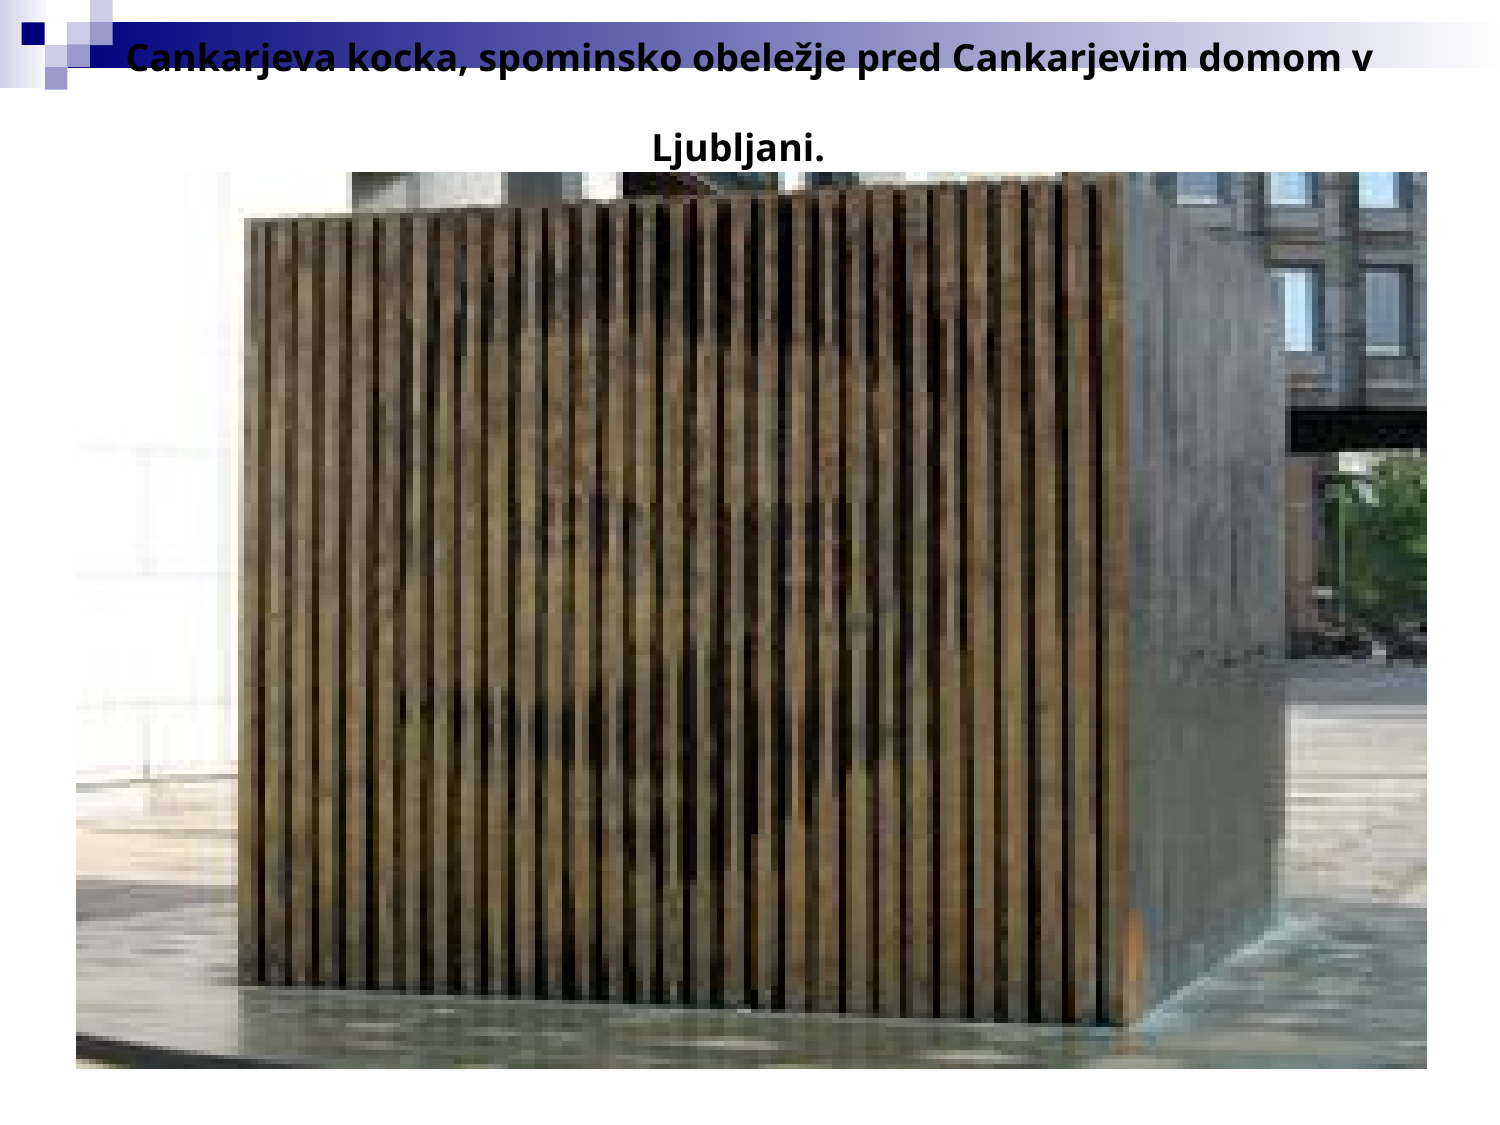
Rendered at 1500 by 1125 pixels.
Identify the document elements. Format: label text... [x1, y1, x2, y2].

picture [76, 172, 1427, 1069]
title Cankarjeva kocka, spominsko obeležje pred Cankarjevim domom v Ljubljani. [75, 75, 1425, 138]
